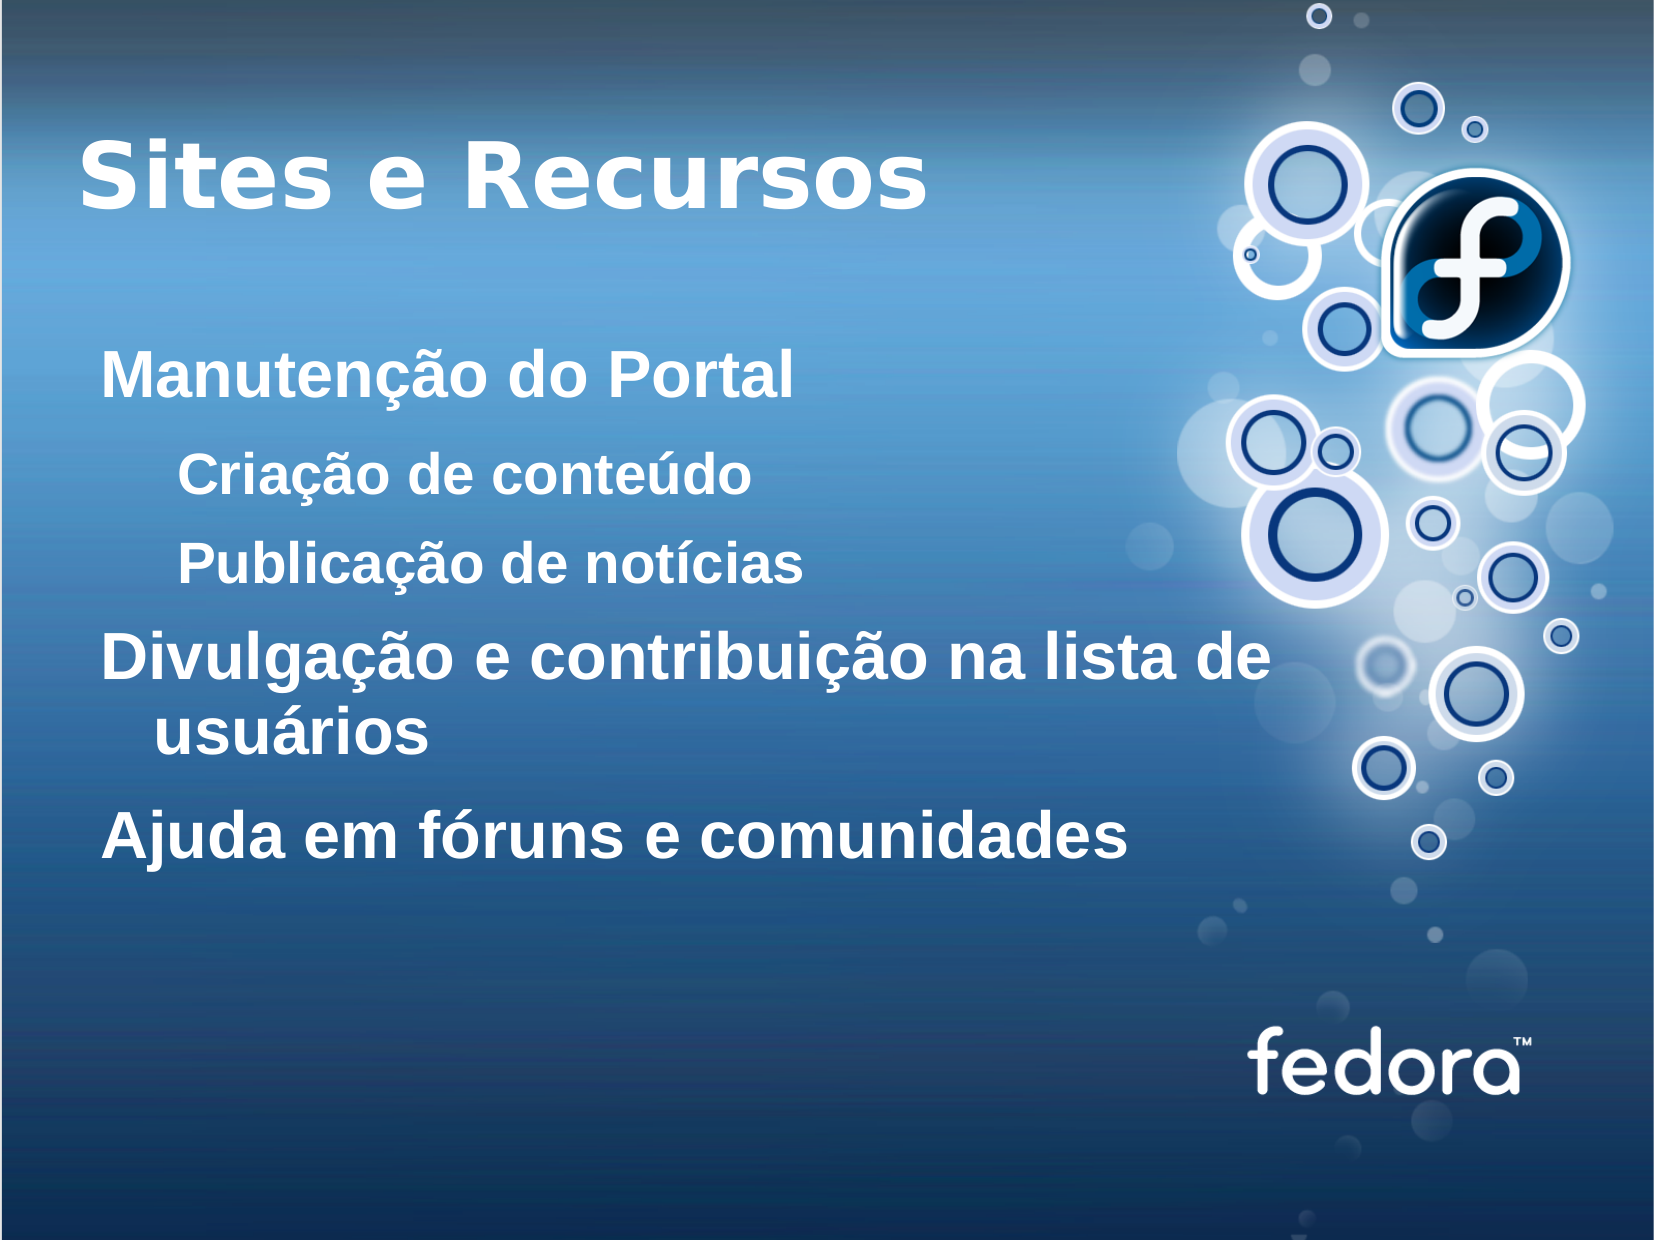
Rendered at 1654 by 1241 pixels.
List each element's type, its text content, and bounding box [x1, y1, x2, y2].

list Manutenção do Portal Criação de conteúdo Publicação de notícias Divulgação e contribuição na lista de usuários Ajuda em fóruns e comunidades [82, 337, 1300, 1156]
picture [1, 0, 1654, 1240]
title Sites e Recursos [76, 73, 1565, 281]
